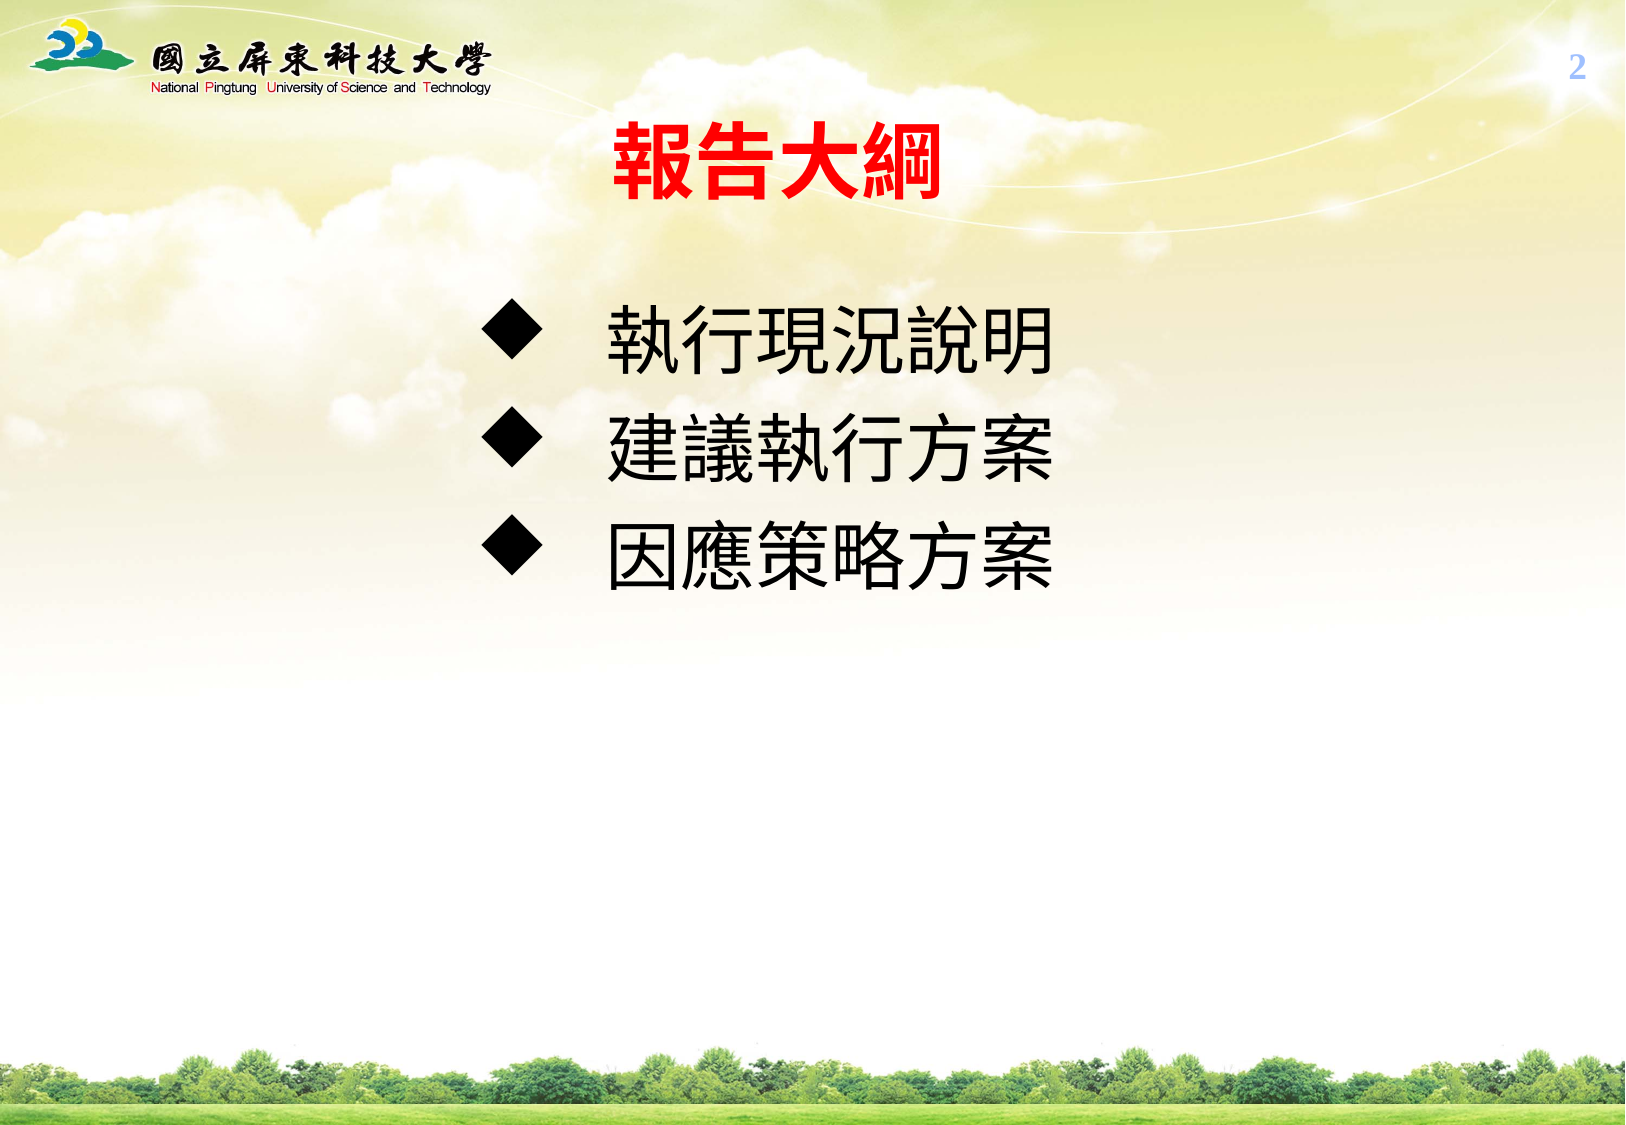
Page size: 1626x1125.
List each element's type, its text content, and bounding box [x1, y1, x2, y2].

picture [0, 0, 1625, 1125]
text_box 執行現況說明 建議執行方案 因應策略方案 [460, 268, 1427, 608]
text_box 報告大綱 [93, 101, 1464, 217]
